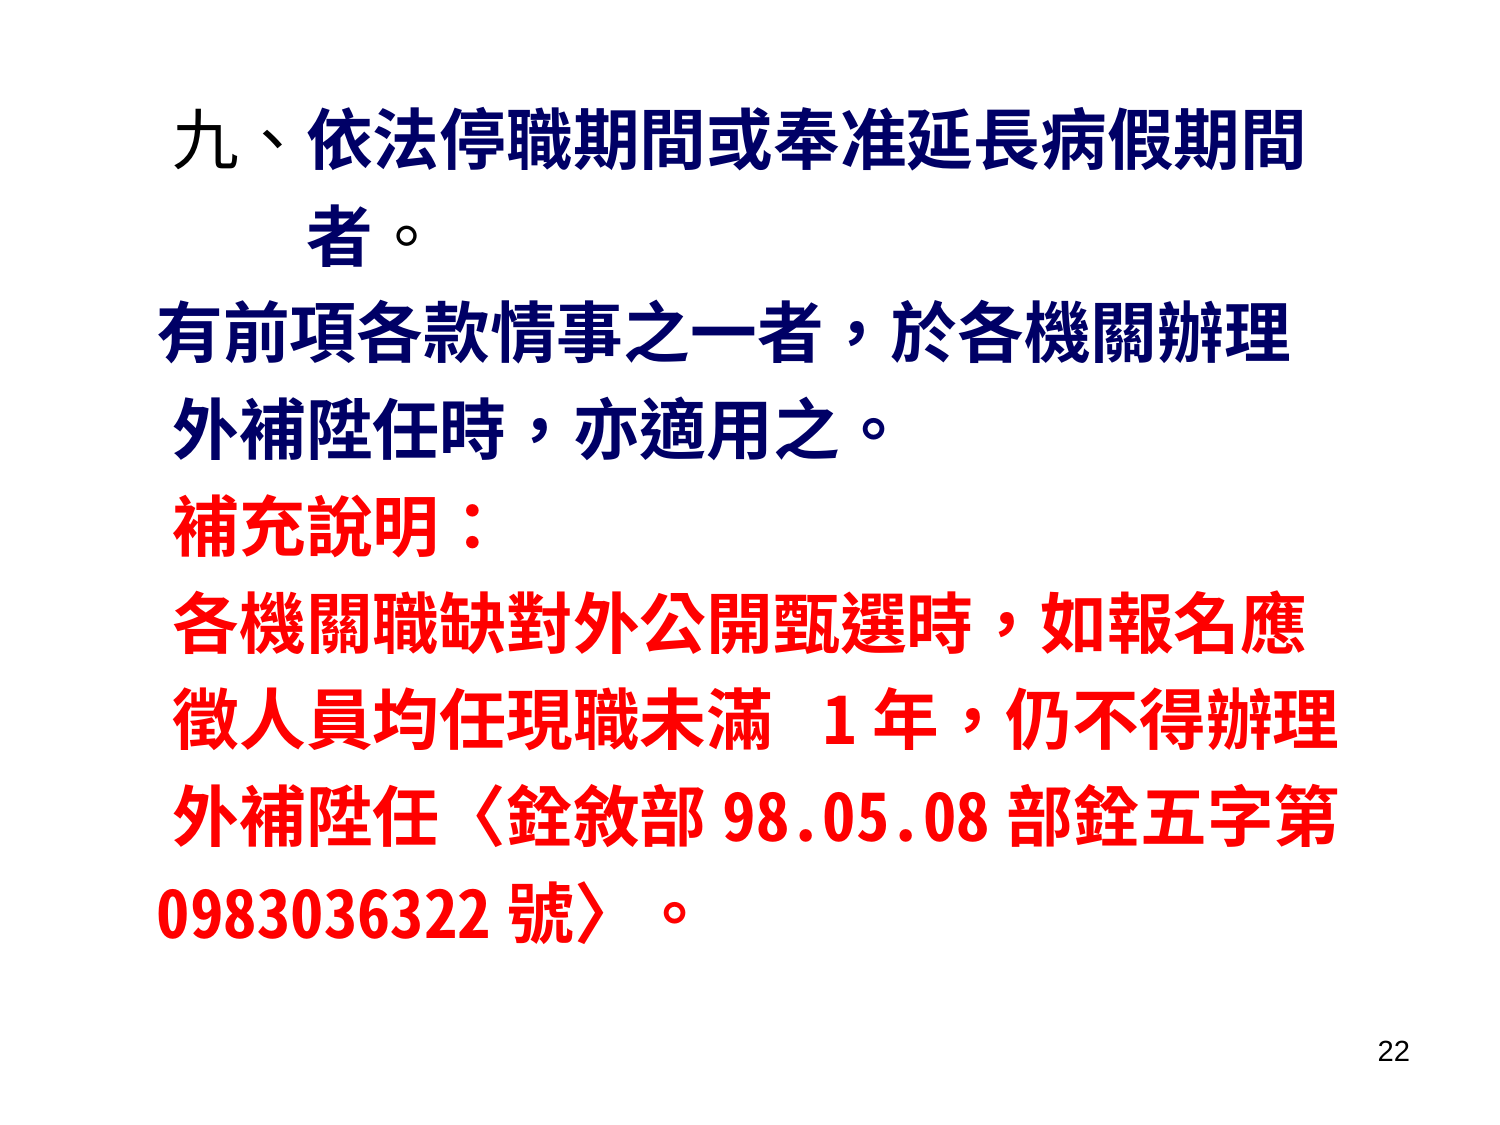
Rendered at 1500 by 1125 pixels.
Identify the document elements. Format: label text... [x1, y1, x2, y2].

list 九、依法停職期間或奉准延長病假期間 者。 有前項各款情事之一者，於各機關辦理 外補陞任時，亦適用之。 補充說明： 各機關職缺對外公開甄選時，如報名應 徵人員均任現職未滿 1年，仍不得辦理 外補陞任〈銓敘部98.05.08部銓五字第 0983036322號〉。 [75, 90, 1426, 1005]
